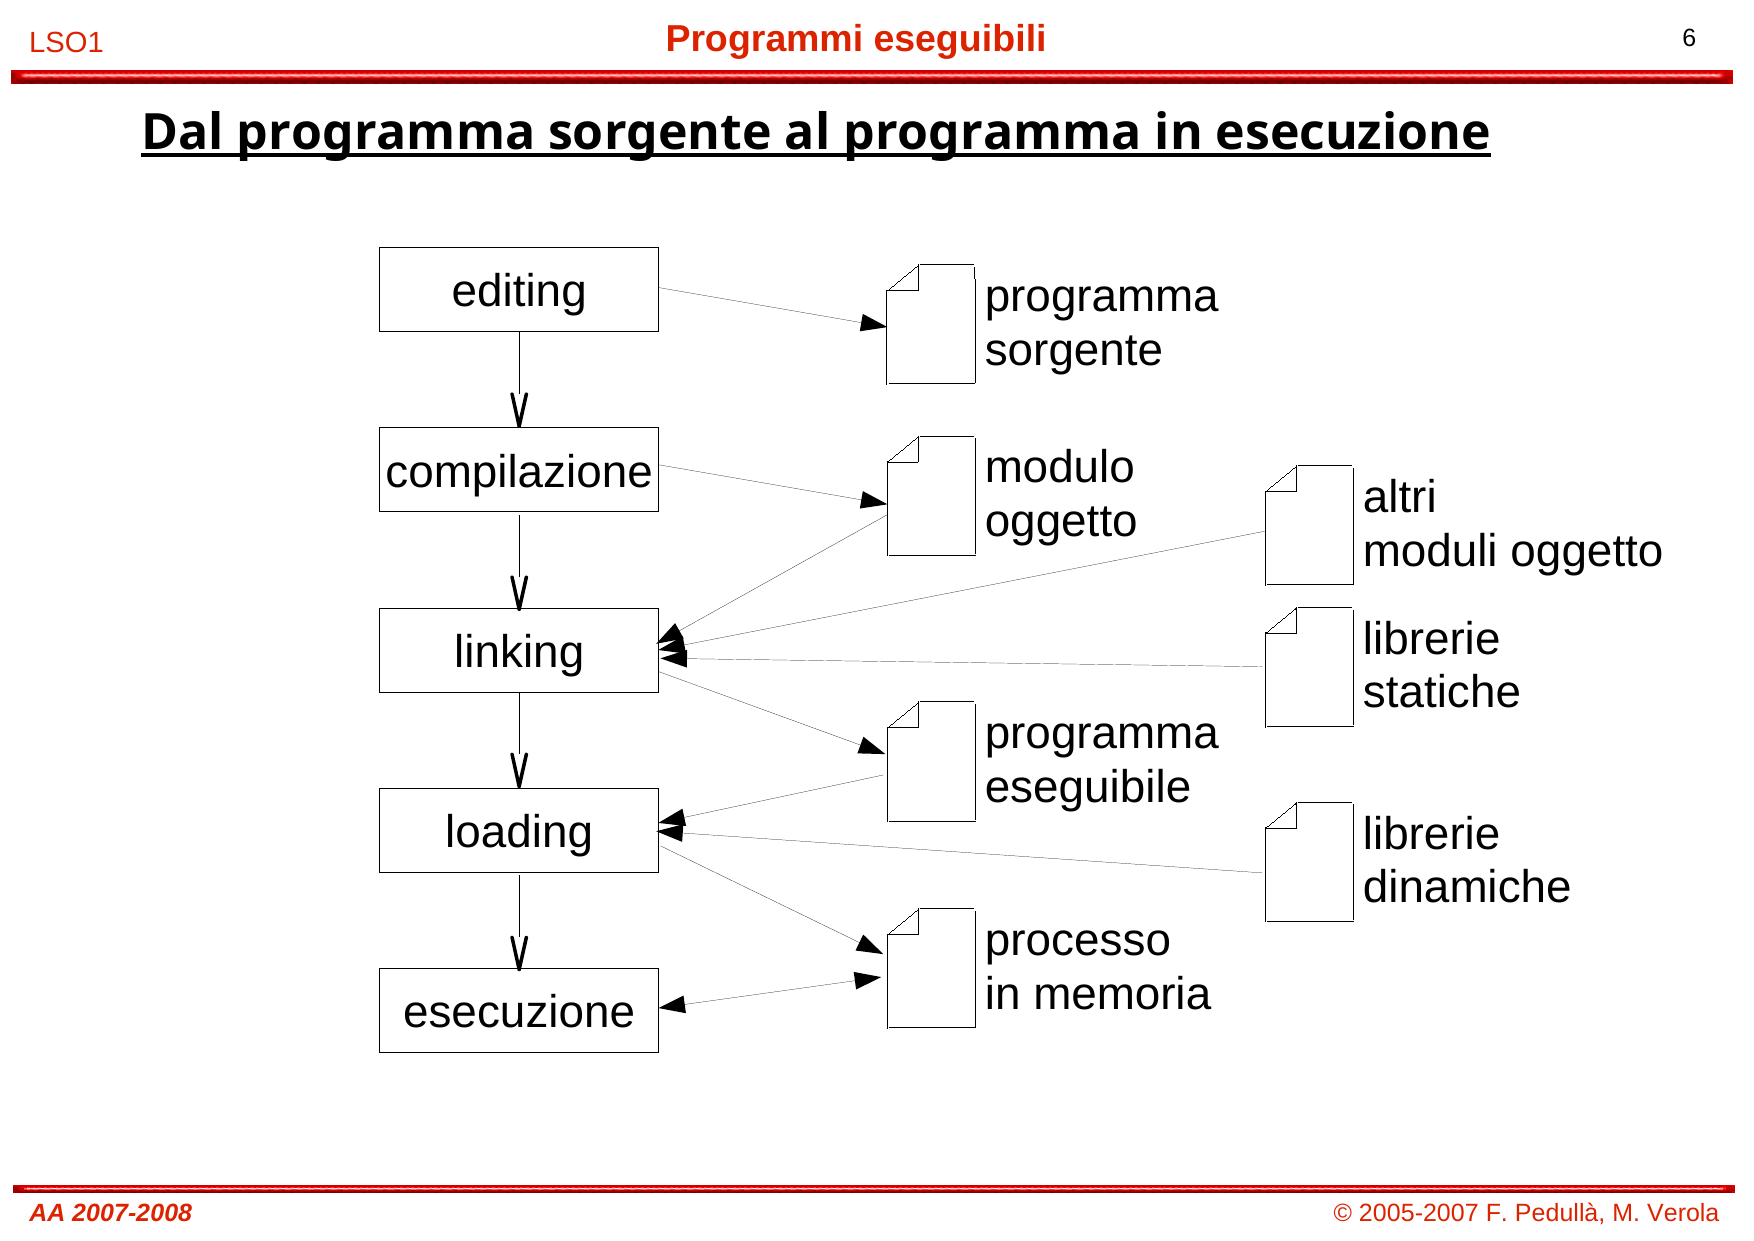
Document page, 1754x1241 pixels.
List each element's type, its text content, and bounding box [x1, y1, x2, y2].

title Dal programma sorgente al programma in esecuzione [141, 84, 1614, 180]
text_box loading [379, 788, 659, 873]
text_box modulo oggetto [984, 438, 1138, 556]
text_box programma eseguibile [984, 704, 1219, 822]
text_box processo in memoria [984, 911, 1212, 1029]
text_box linking [379, 608, 659, 693]
text_box altri moduli oggetto [1362, 468, 1664, 586]
text_box editing [379, 247, 659, 332]
text_box esecuzione [379, 968, 659, 1053]
picture [13, 1185, 1735, 1193]
picture [11, 70, 1733, 84]
text_box compilazione [379, 427, 659, 512]
text_box librerie dinamiche [1362, 805, 1572, 922]
text_box librerie statiche [1362, 610, 1522, 727]
text_box programma sorgente [984, 267, 1219, 385]
